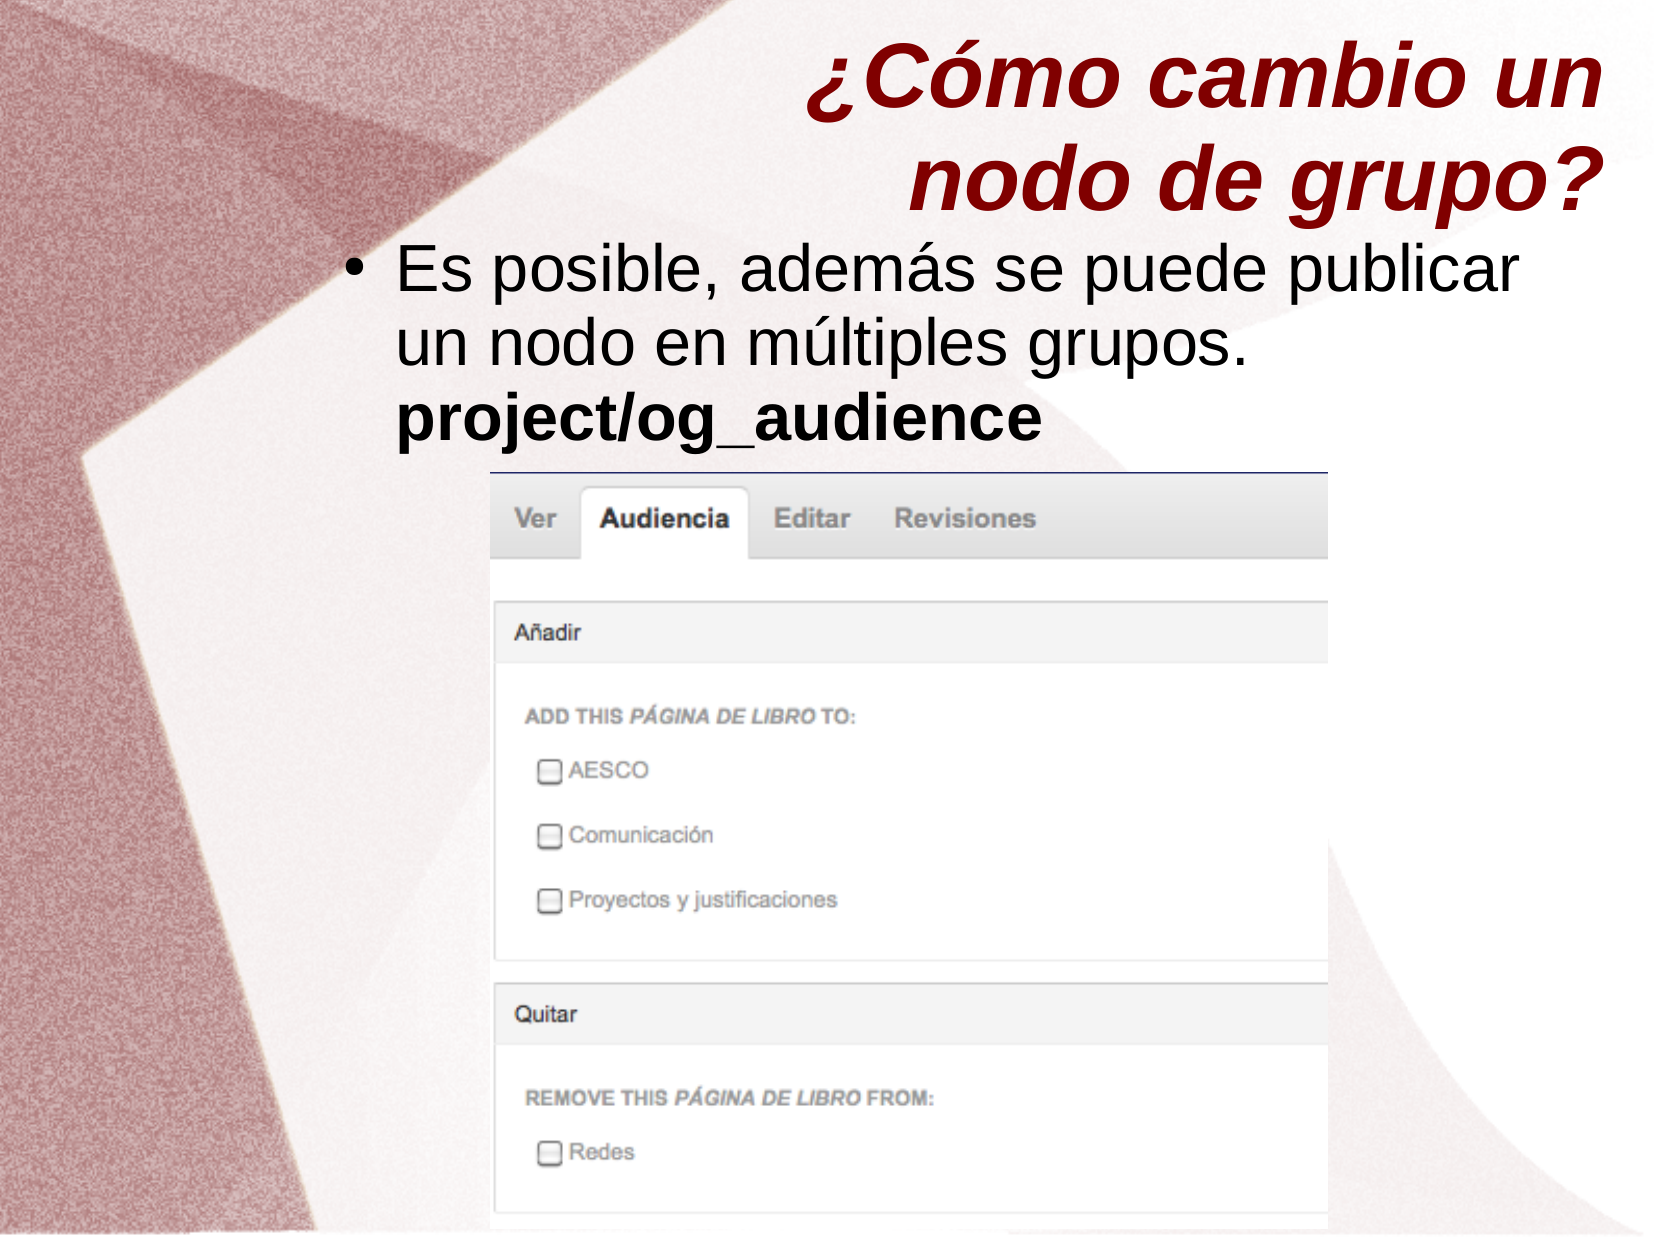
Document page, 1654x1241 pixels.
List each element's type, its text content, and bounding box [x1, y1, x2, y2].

list Es posible, además se puede publicar un nodo en múltiples grupos. project/og_audience [324, 230, 1601, 1241]
title ¿Cómo cambio un nodo de grupo? [596, 23, 1607, 231]
picture [0, 0, 1654, 1241]
picture [490, 472, 1328, 1229]
